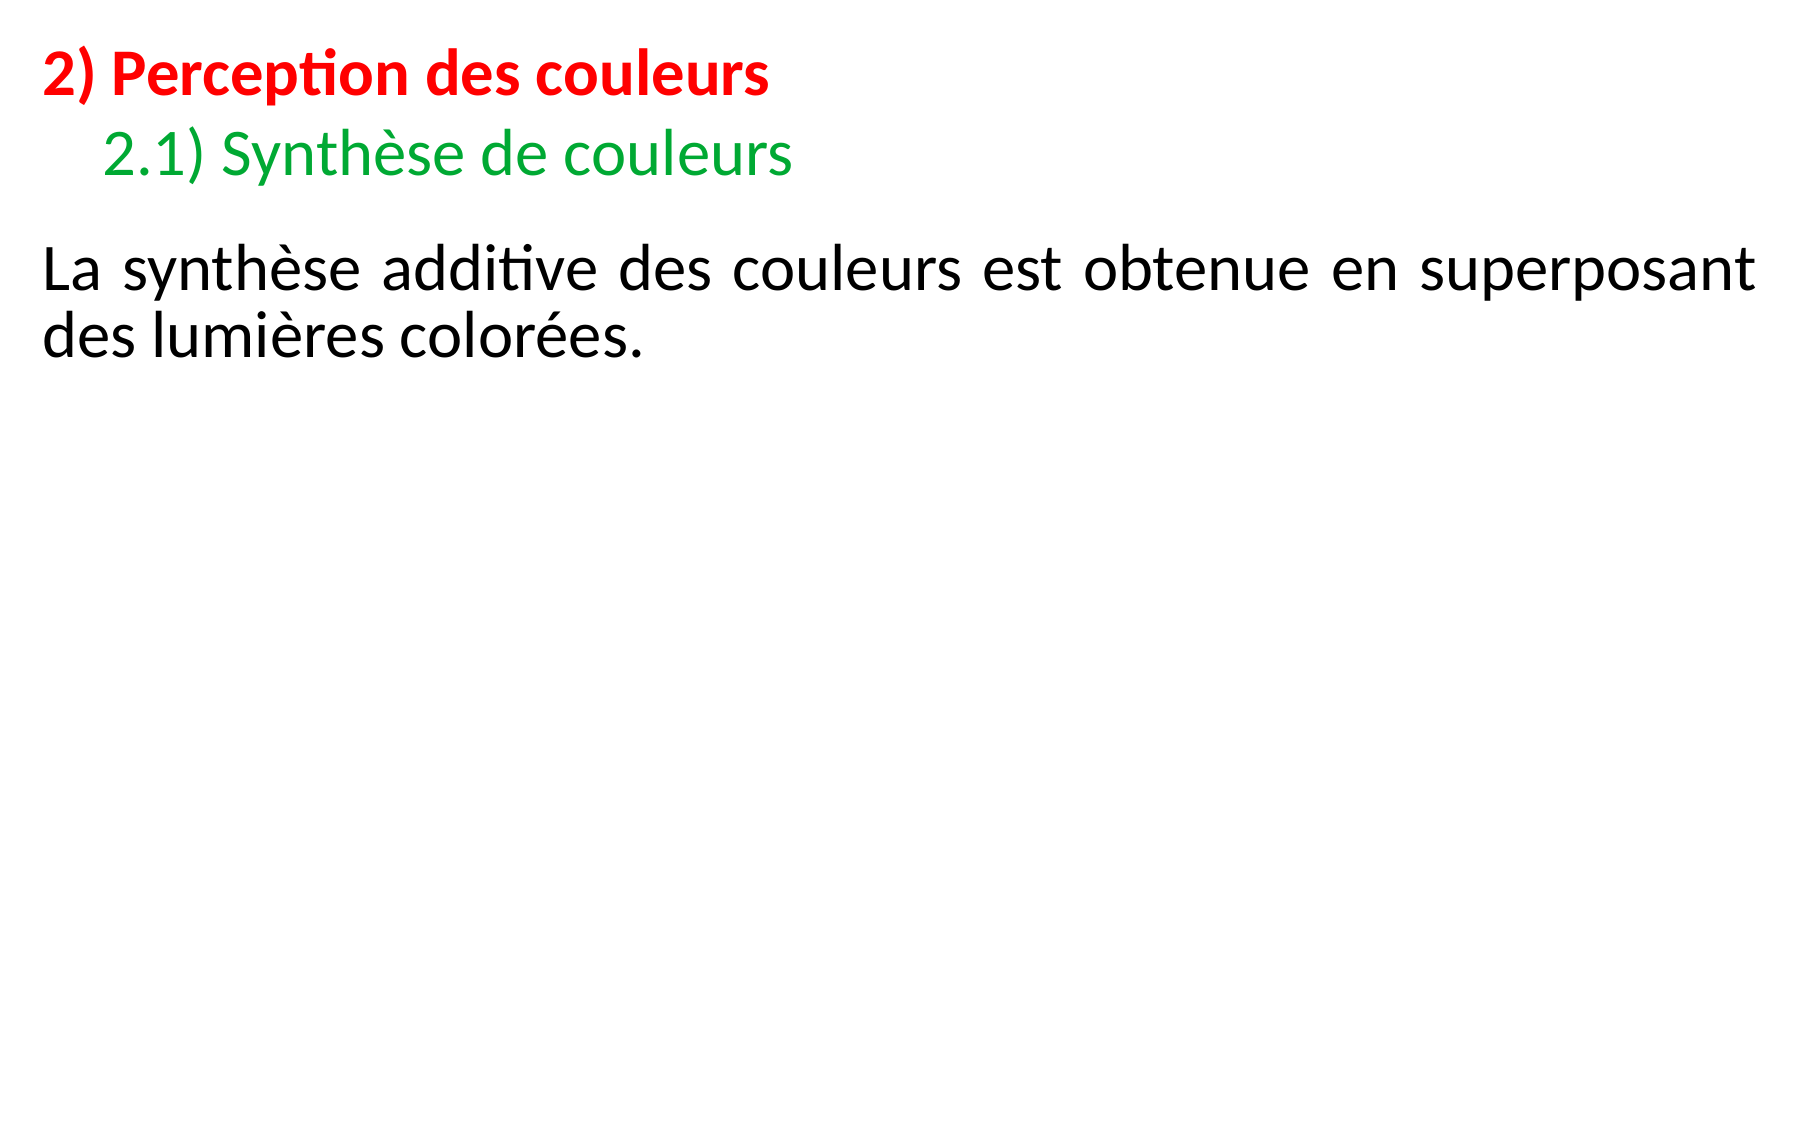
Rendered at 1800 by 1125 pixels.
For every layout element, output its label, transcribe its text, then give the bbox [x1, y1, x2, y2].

subtitle 2) Perception des couleurs 2.1) Synthèse de couleurs La synthèse additive des couleurs est obtenue en superposant des lumières colorées. [42, 45, 1758, 1057]
